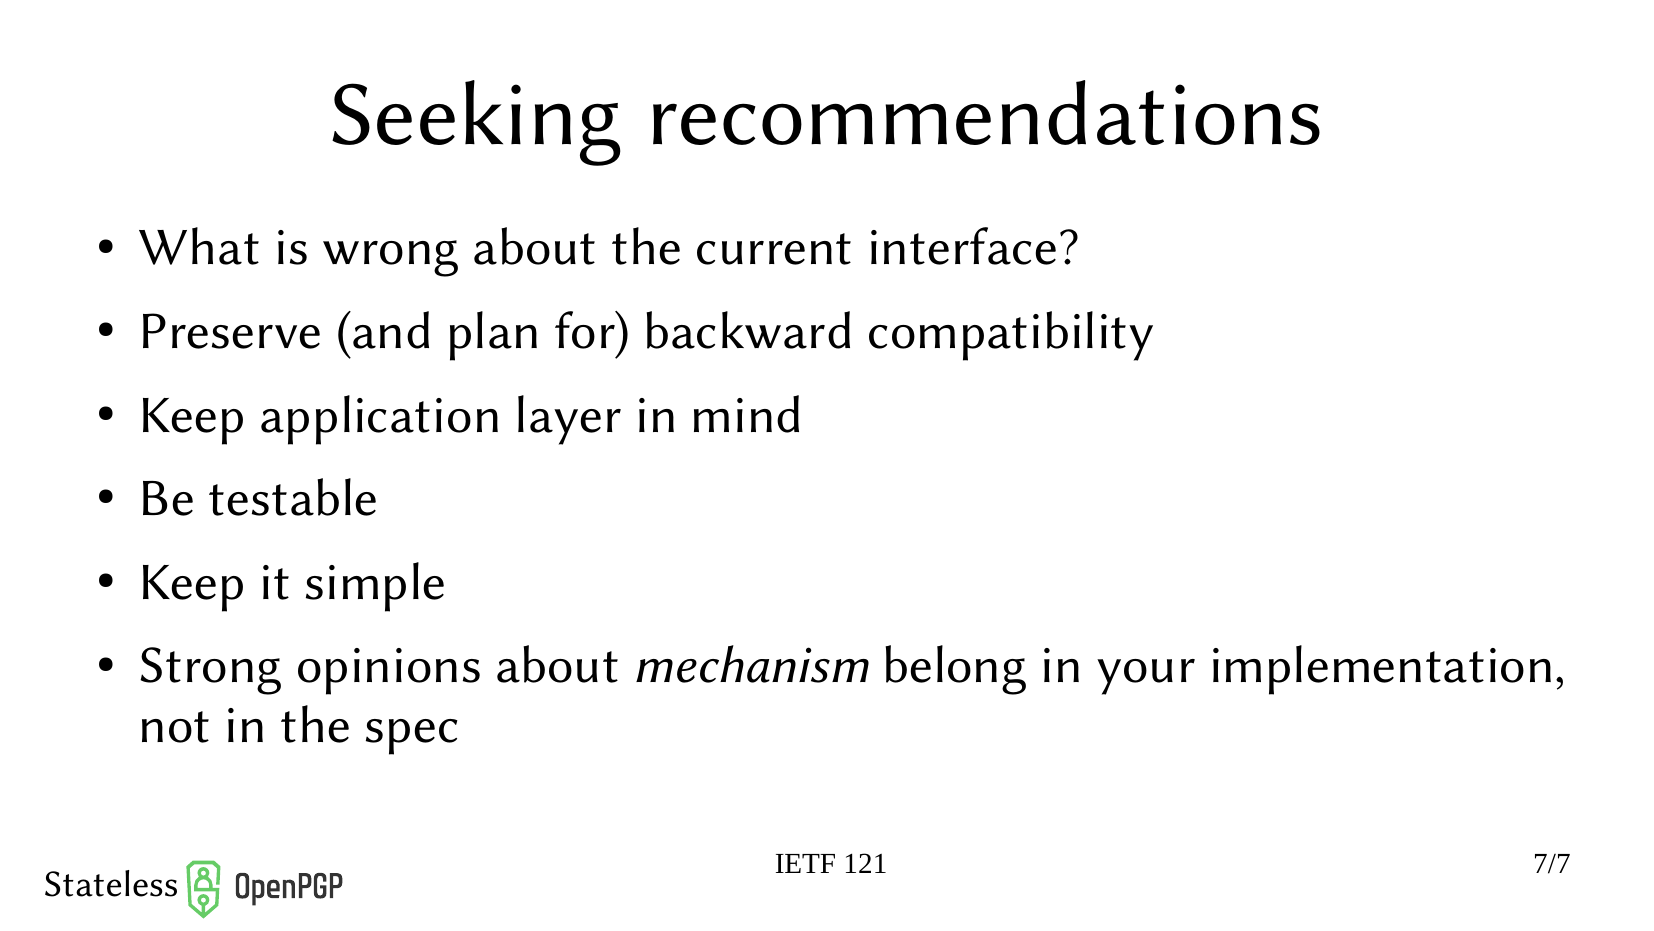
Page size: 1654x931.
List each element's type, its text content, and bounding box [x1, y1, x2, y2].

title Seeking recommendations [82, 37, 1571, 193]
list What is wrong about the current interface? Preserve (and plan for) backward compatibility Keep application layer in mind Be testable Keep it simple Strong opinions about mechanism belong in your implementation, not in the spec [82, 217, 1571, 758]
